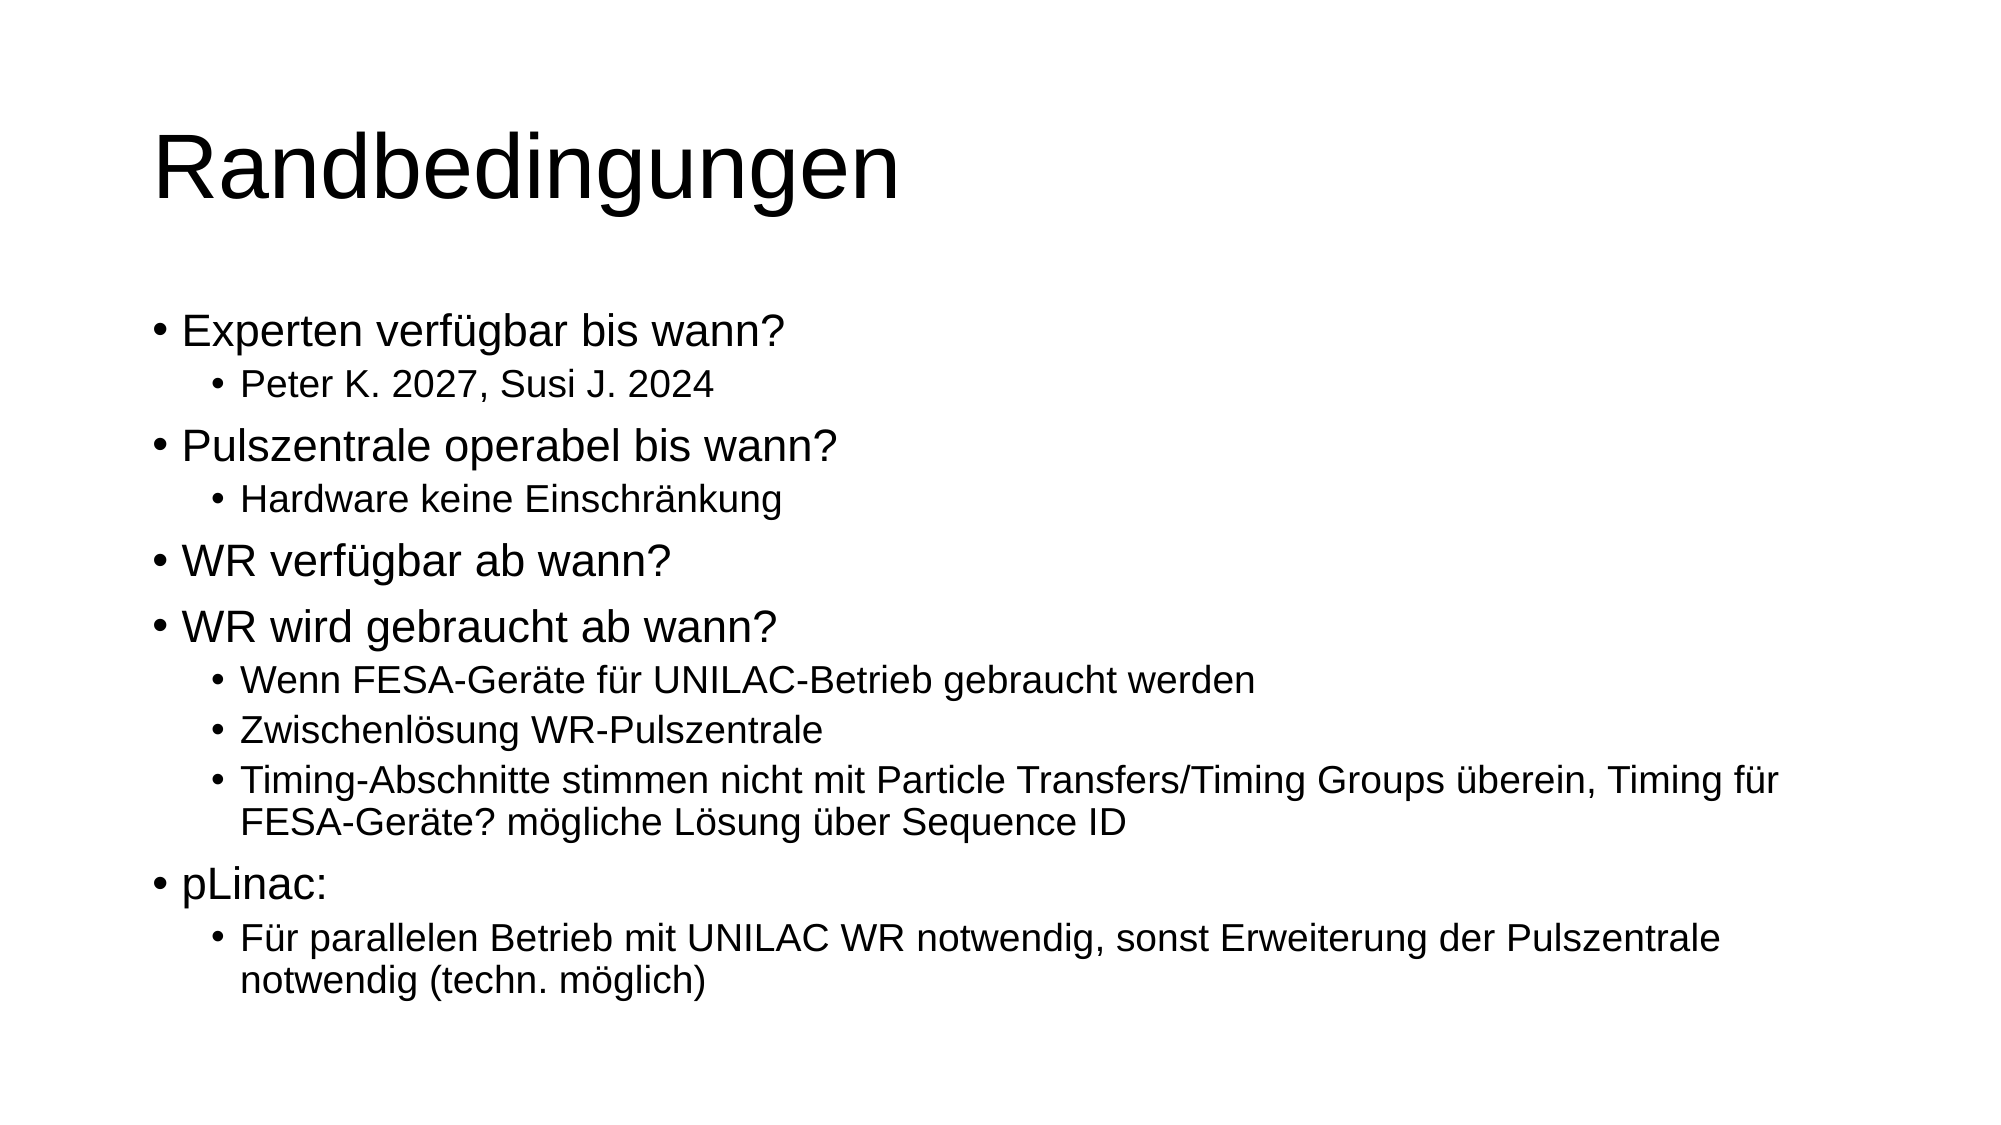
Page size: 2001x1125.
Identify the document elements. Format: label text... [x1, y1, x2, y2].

list Experten verfügbar bis wann? Peter K. 2027, Susi J. 2024 Pulszentrale operabel bis wann? Hardware keine Einschränkung WR verfügbar ab wann? WR wird gebraucht ab wann? Wenn FESA-Geräte für UNILAC-Betrieb gebraucht werden Zwischenlösung WR-Pulszentrale Timing-Abschnitte stimmen nicht mit Particle Transfers/Timing Groups überein, Timing für FESA-Geräte? mögliche Lösung über Sequence ID pLinac: Für parallelen Betrieb mit UNILAC WR notwendig, sonst Erweiterung der Pulszentrale notwendig (techn. möglich) [137, 299, 1863, 1014]
title Randbedingungen [137, 59, 1863, 278]
